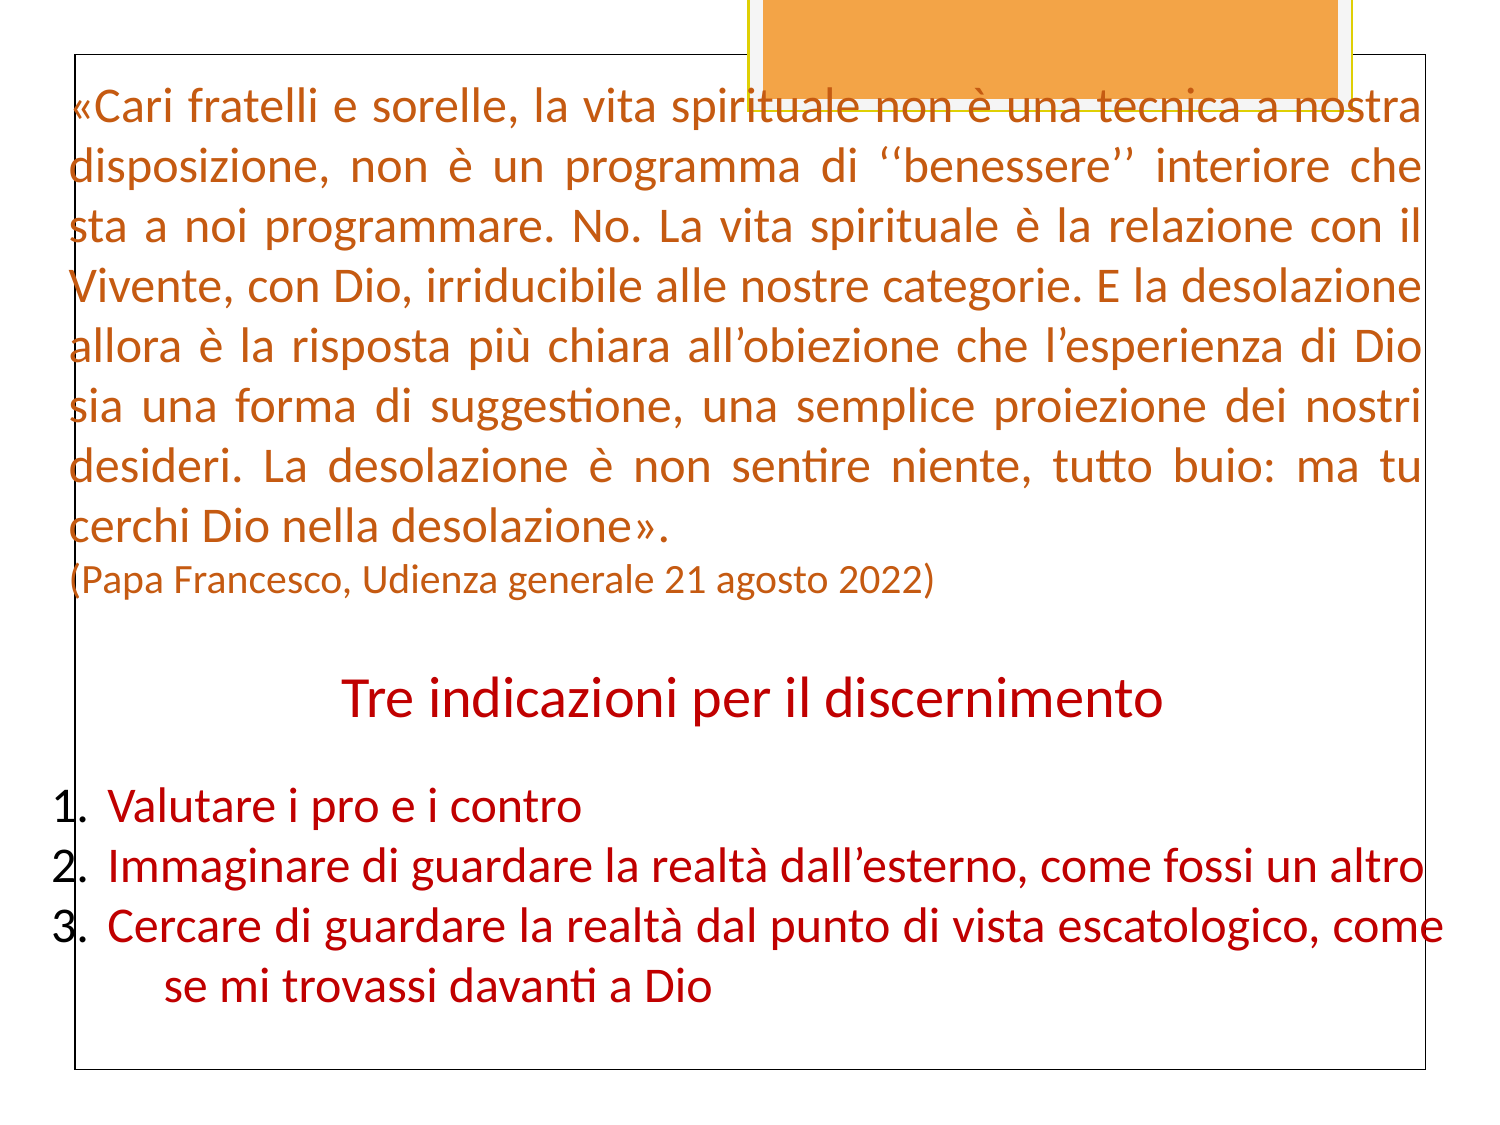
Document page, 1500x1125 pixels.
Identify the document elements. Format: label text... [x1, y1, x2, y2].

text_box Valutare i pro e i contro Immaginare di guardare la realtà dall’esterno, come fossi un altro Cercare di guardare la realtà dal punto di vista escatologico, come se mi trovassi davanti a Dio [36, 764, 1461, 1023]
text_box Tre indicazioni per il discernimento [261, 652, 1235, 738]
text_box «Cari fratelli e sorelle, la vita spirituale non è una tecnica a nostra disposizione, non è un programma di ‘‘benessere’’ interiore che sta a noi programmare. No. La vita spirituale è la relazione con il Vivente, con Dio, irriducibile alle nostre categorie. E la desolazione allora è la risposta più chiara all’obiezione che l’esperienza di Dio sia una forma di suggestione, una semplice proiezione dei nostri desideri. La desolazione è non sentire niente, tutto buio: ma tu cerchi Dio nella desolazione». (Papa Francesco, Udienza generale 21 agosto 2022) [53, 64, 1443, 626]
